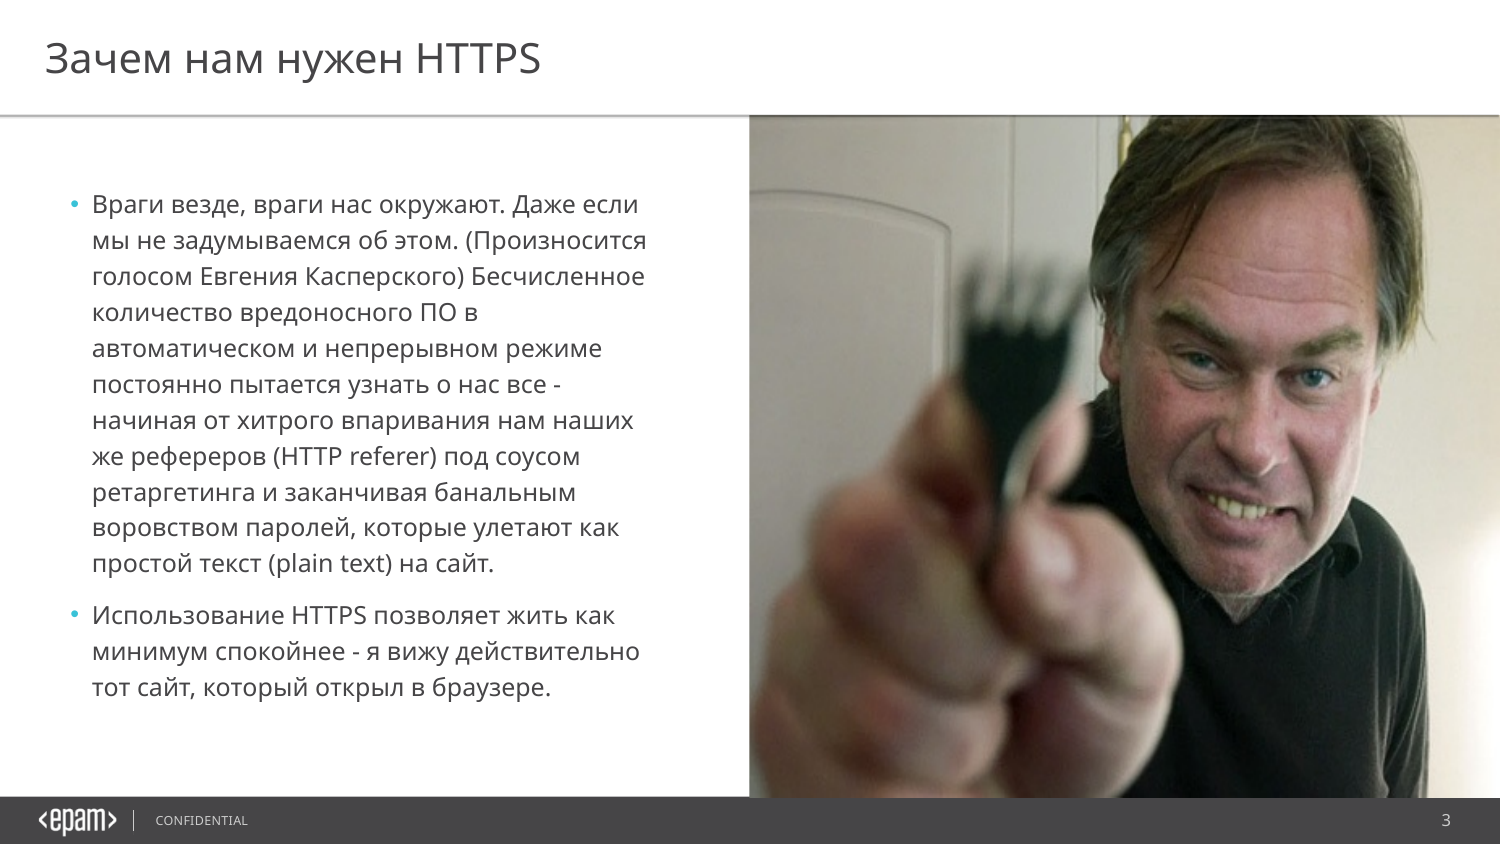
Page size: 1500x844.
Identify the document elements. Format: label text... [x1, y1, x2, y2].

picture [38, 808, 117, 837]
picture [749, 115, 1500, 798]
list Враги везде, враги нас окружают. Даже если мы не задумываемся об этом. (Произносится голосом Евгения Касперского) Бесчисленное количество вредоносного ПО в автоматическом и непрерывном режиме постоянно пытается узнать о нас все - начиная от хитрого впаривания нам наших же рефереров (HTTP referer) под соусом ретаргетинга и заканчивая банальным воровством паролей, которые улетают как простой текст (plain text) на сайт. Использование HTTPS позволяет жить как минимум спокойнее - я вижу действительно тот сайт, который открыл в браузере. [59, 177, 685, 733]
list Зачем нам нужен HTTPS [0, 0, 1500, 115]
